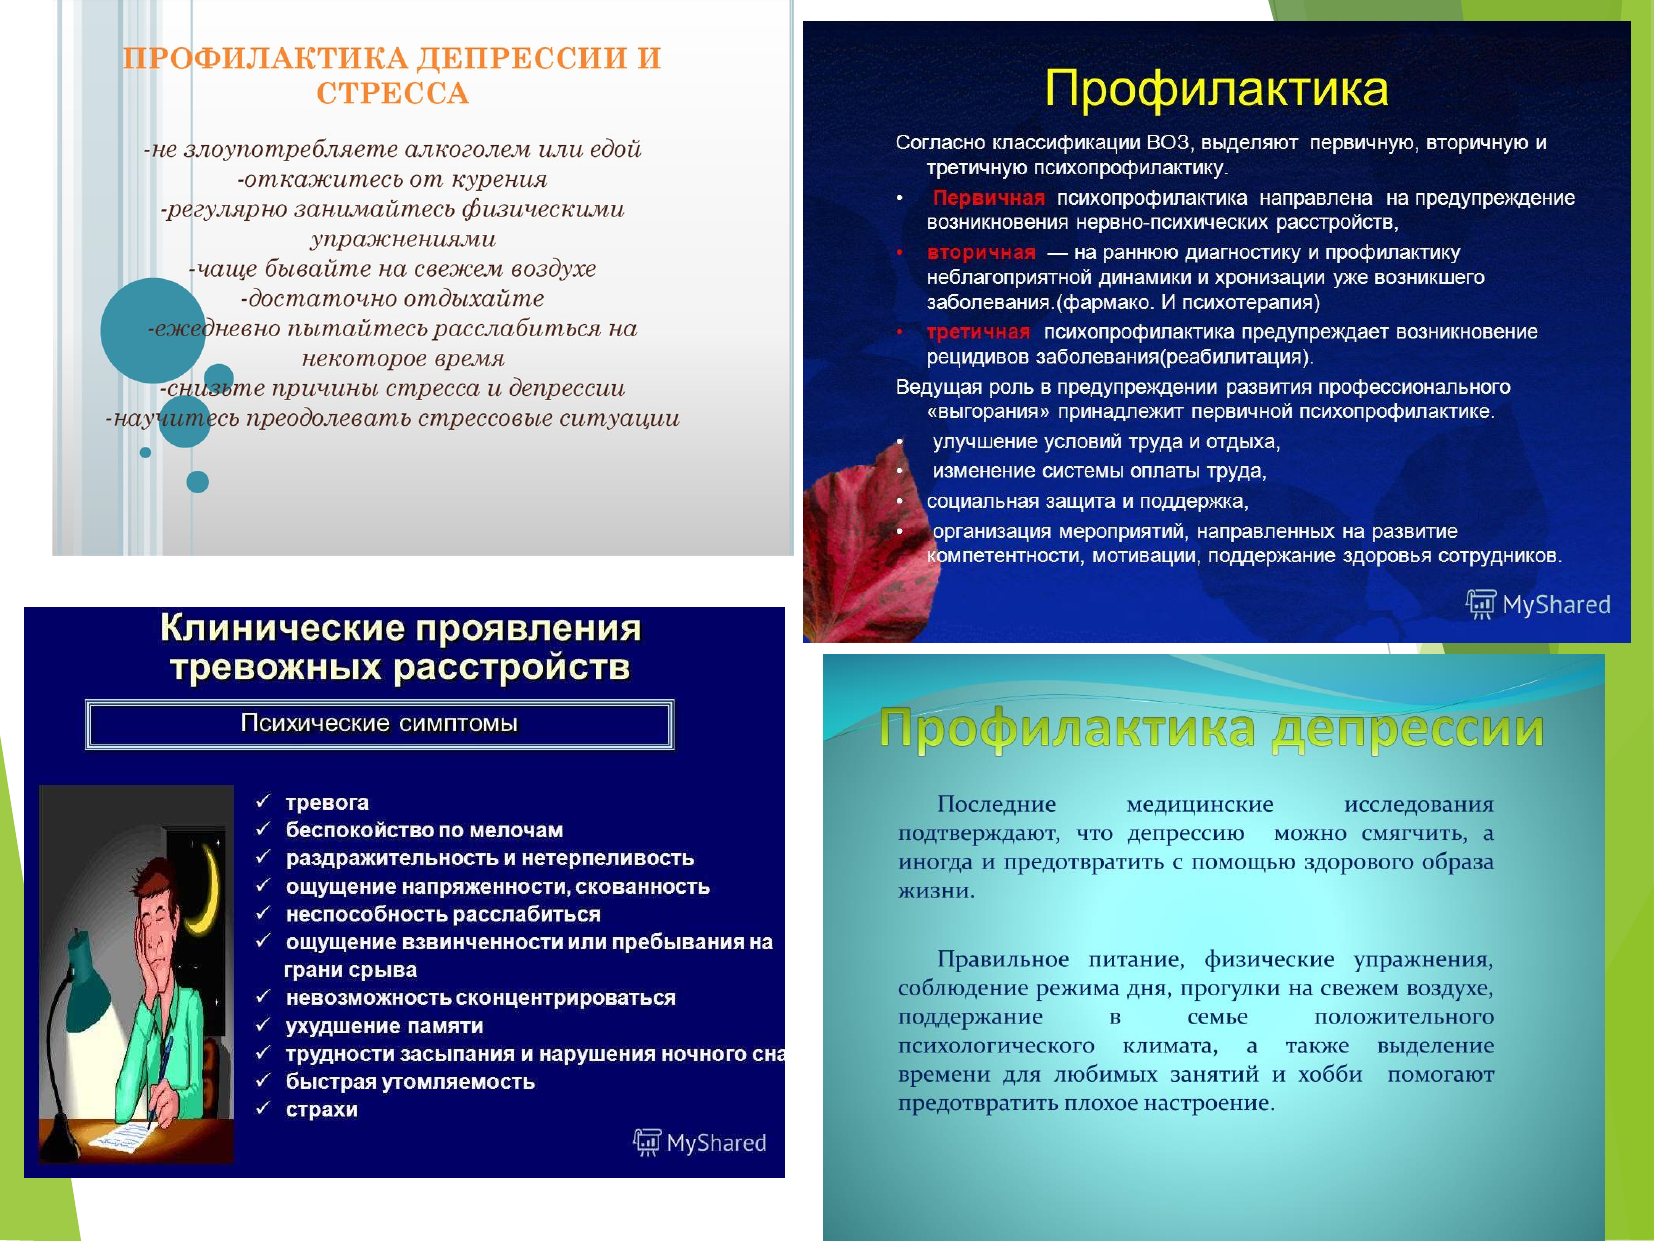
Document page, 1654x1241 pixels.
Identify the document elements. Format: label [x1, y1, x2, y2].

picture [24, 607, 785, 1178]
picture [52, 0, 794, 556]
picture [803, 21, 1631, 643]
picture [823, 654, 1605, 1241]
